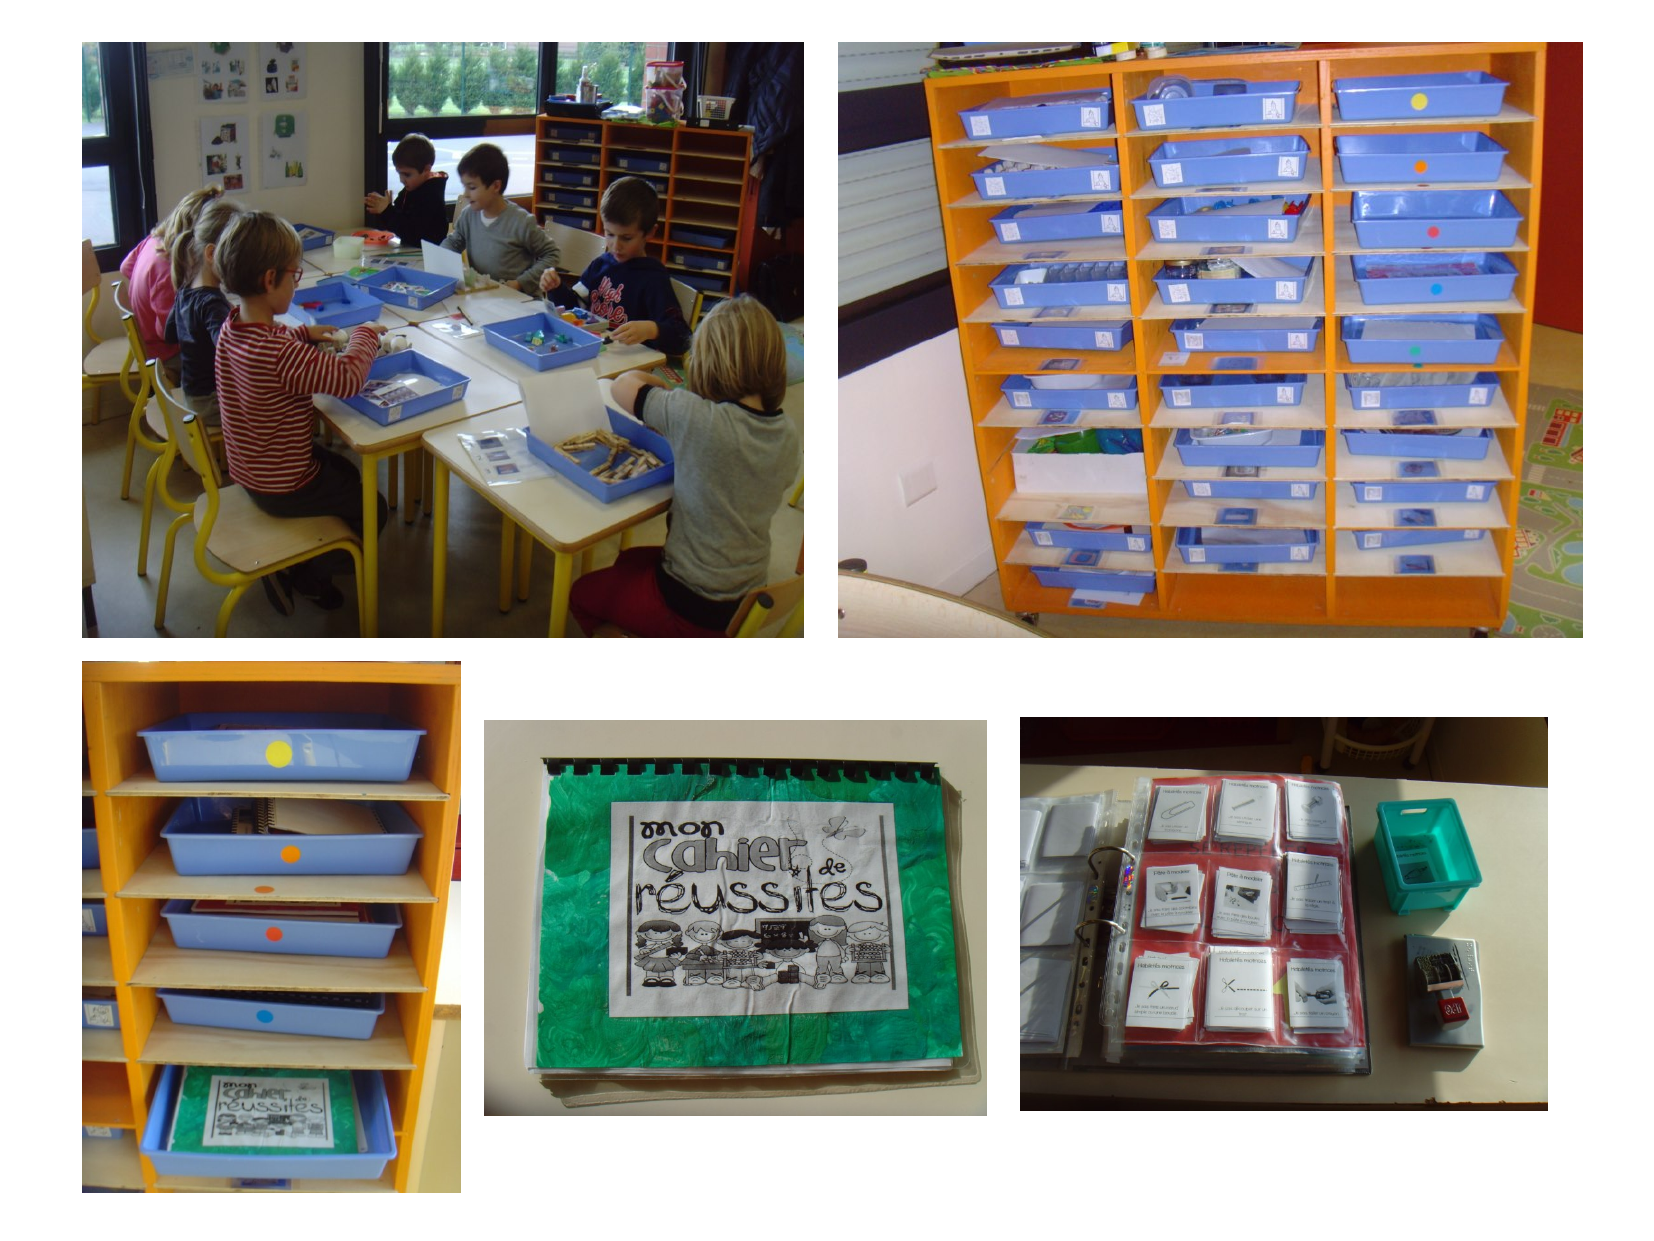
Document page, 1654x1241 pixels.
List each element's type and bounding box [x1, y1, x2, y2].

picture [82, 42, 804, 638]
picture [1020, 717, 1548, 1111]
picture [484, 720, 987, 1116]
picture [82, 661, 461, 1193]
picture [838, 42, 1583, 638]
